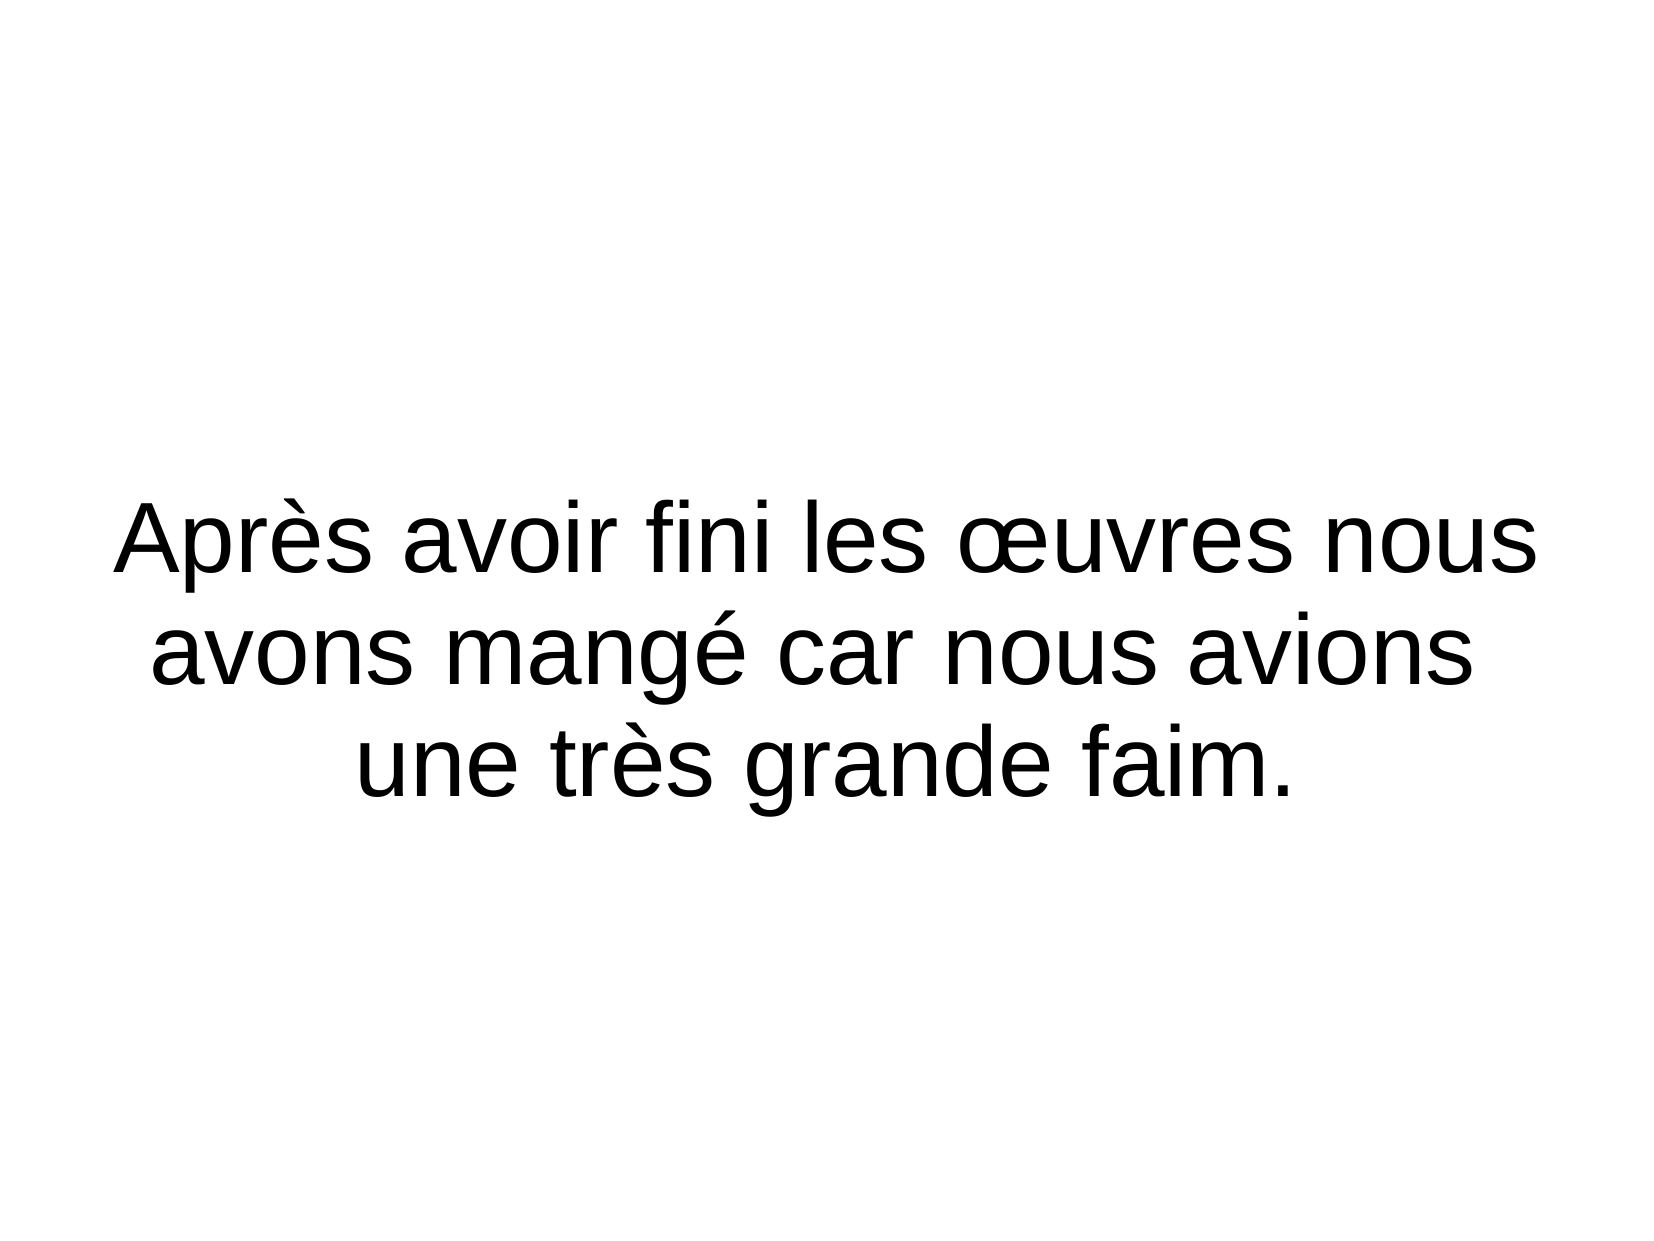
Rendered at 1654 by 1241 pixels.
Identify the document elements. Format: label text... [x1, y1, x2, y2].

subtitle Après avoir fini les œuvres nous avons mangé car nous avions une très grande faim. [82, 290, 1571, 1010]
